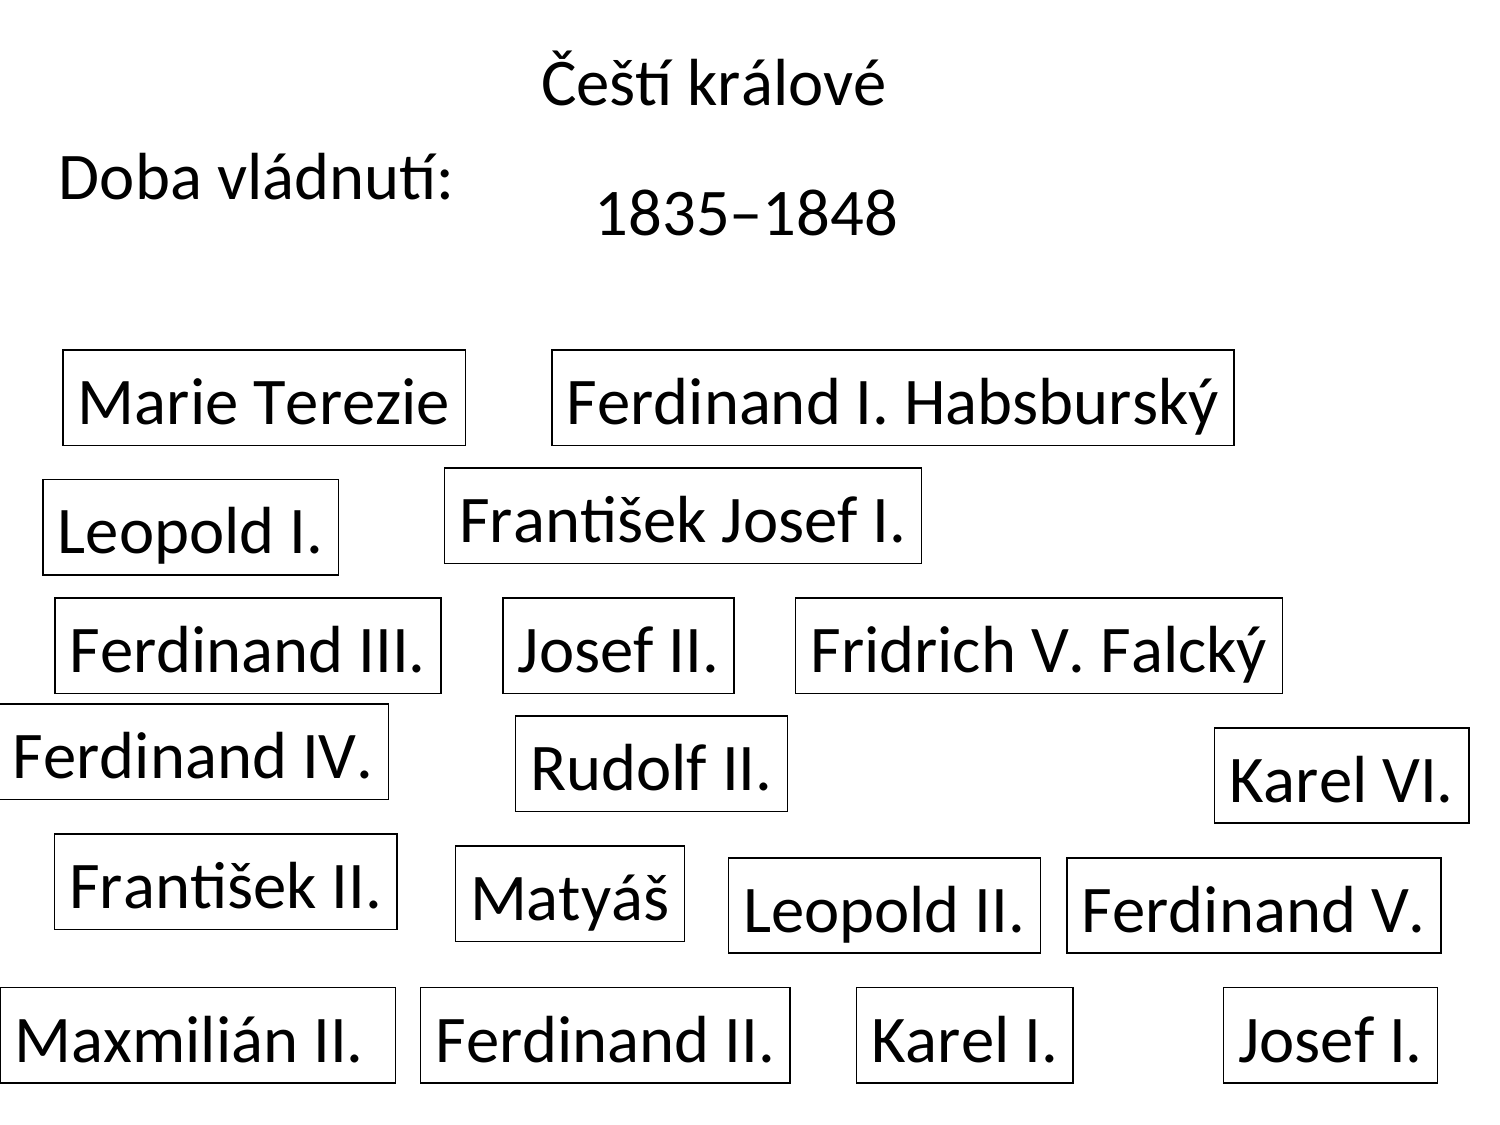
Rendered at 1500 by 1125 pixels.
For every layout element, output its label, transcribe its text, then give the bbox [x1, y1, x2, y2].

text_box František II. [54, 834, 398, 930]
text_box Ferdinand III. [54, 597, 442, 694]
text_box Josef II. [503, 597, 735, 694]
text_box Doba vládnutí: [44, 125, 470, 221]
text_box František Josef I. [444, 467, 922, 564]
text_box Ferdinand I. Habsburský [551, 349, 1234, 446]
text_box Josef I. [1223, 987, 1438, 1084]
text_box Ferdinand II. [420, 987, 791, 1084]
text_box Matyáš [455, 846, 685, 942]
text_box Leopold I. [43, 479, 339, 576]
text_box Fridrich V. Falcký [795, 597, 1283, 694]
text_box Ferdinand V. [1067, 857, 1441, 954]
text_box Karel VI. [1214, 727, 1469, 824]
text_box Rudolf II. [515, 716, 788, 812]
text_box Leopold II. [728, 857, 1041, 954]
text_box Čeští králové [526, 30, 903, 127]
text_box Marie Terezie [63, 349, 466, 446]
text_box Ferdinand IV. [0, 704, 389, 800]
text_box 1835–1848 [549, 160, 913, 257]
text_box Karel I. [856, 987, 1074, 1084]
text_box Maxmilián II. [0, 987, 396, 1084]
